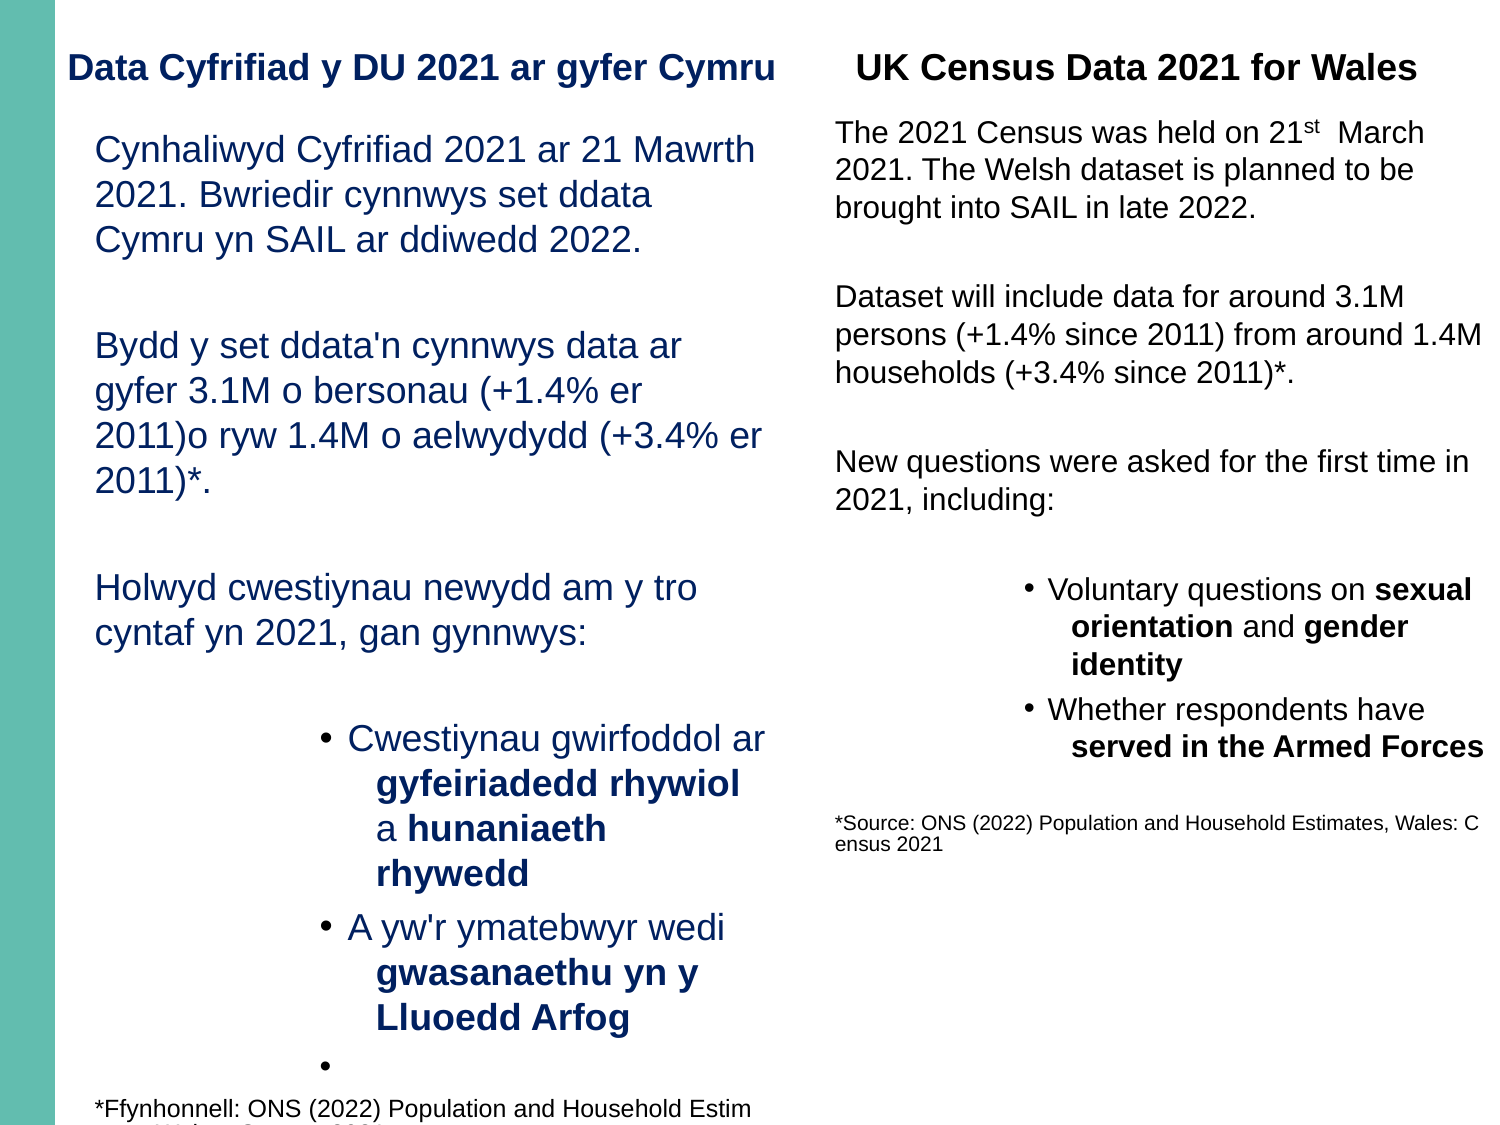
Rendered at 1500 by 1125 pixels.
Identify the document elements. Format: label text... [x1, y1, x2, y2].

text_box Cynhaliwyd Cyfrifiad 2021 ar 21 Mawrth 2021. Bwriedir cynnwys set ddata Cymru yn SAIL ar ddiwedd 2022. Bydd y set ddata'n cynnwys data ar gyfer 3.1M o bersonau (+1.4% er 2011)o ryw 1.4M o aelwydydd (+3.4% er 2011)*. Holwyd cwestiynau newydd am y tro cyntaf yn 2021, gan gynnwys: Cwestiynau gwirfoddol ar gyfeiriadedd rhywiol a hunaniaeth rhywedd A yw'r ymatebwyr wedi gwasanaethu yn y Lluoedd Arfog *Ffynhonnell: ONS (2022) Population and Household Estimates, Wales: Census 2021 [79, 128, 782, 880]
title UK Census Data 2021 for Wales [840, 3, 1463, 128]
text_box Data Cyfrifiad y DU 2021 ar gyfer Cymru [49, 3, 795, 128]
list The 2021 Census was held on 21st March 2021. The Welsh dataset is planned to be brought into SAIL in late 2022. Dataset will include data for around 3.1M persons (+1.4% since 2011) from around 1.4M households (+3.4% since 2011)*. New questions were asked for the first time in 2021, including: Voluntary questions on sexual orientation and gender identity Whether respondents have served in the Armed Forces *Source: ONS (2022) Population and Household Estimates, Wales: Census 2021 [819, 104, 1500, 867]
